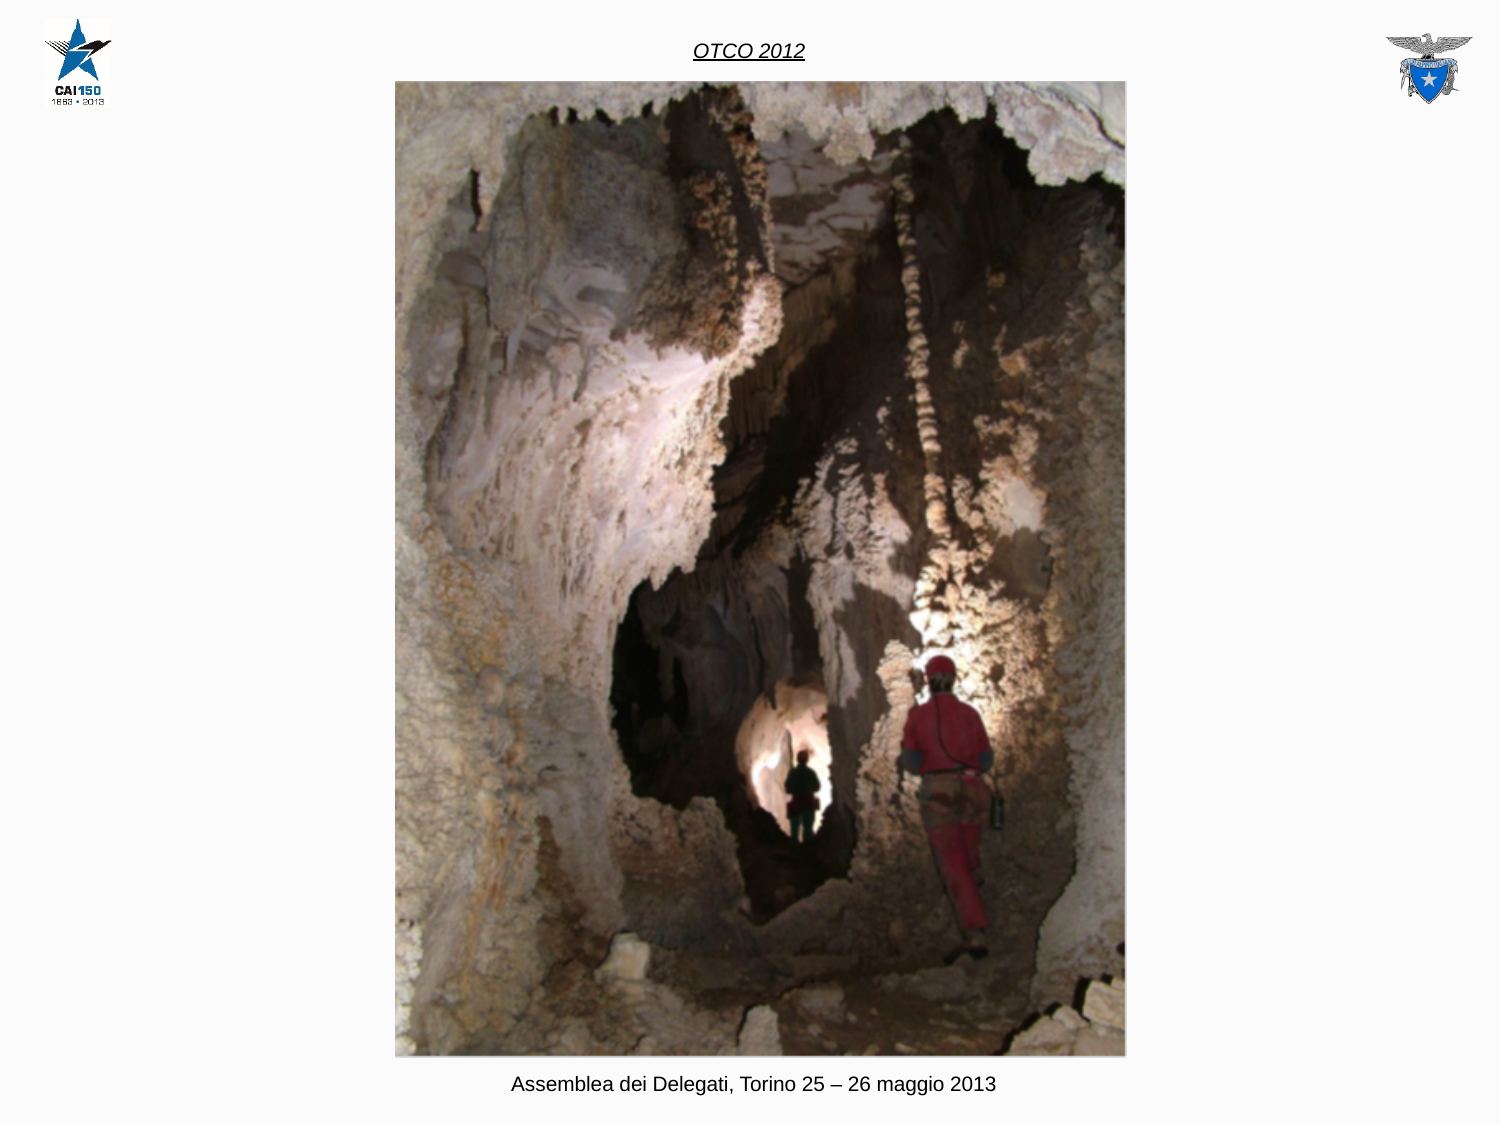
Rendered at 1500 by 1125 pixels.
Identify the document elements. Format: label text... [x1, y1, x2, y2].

picture [43, 19, 112, 108]
picture [395, 82, 1127, 1058]
text_box OTCO 2012 [453, 29, 1045, 71]
text_box Assemblea dei Delegati, Torino 25 – 26 maggio 2013 [269, 1062, 1239, 1105]
picture [1382, 29, 1477, 112]
